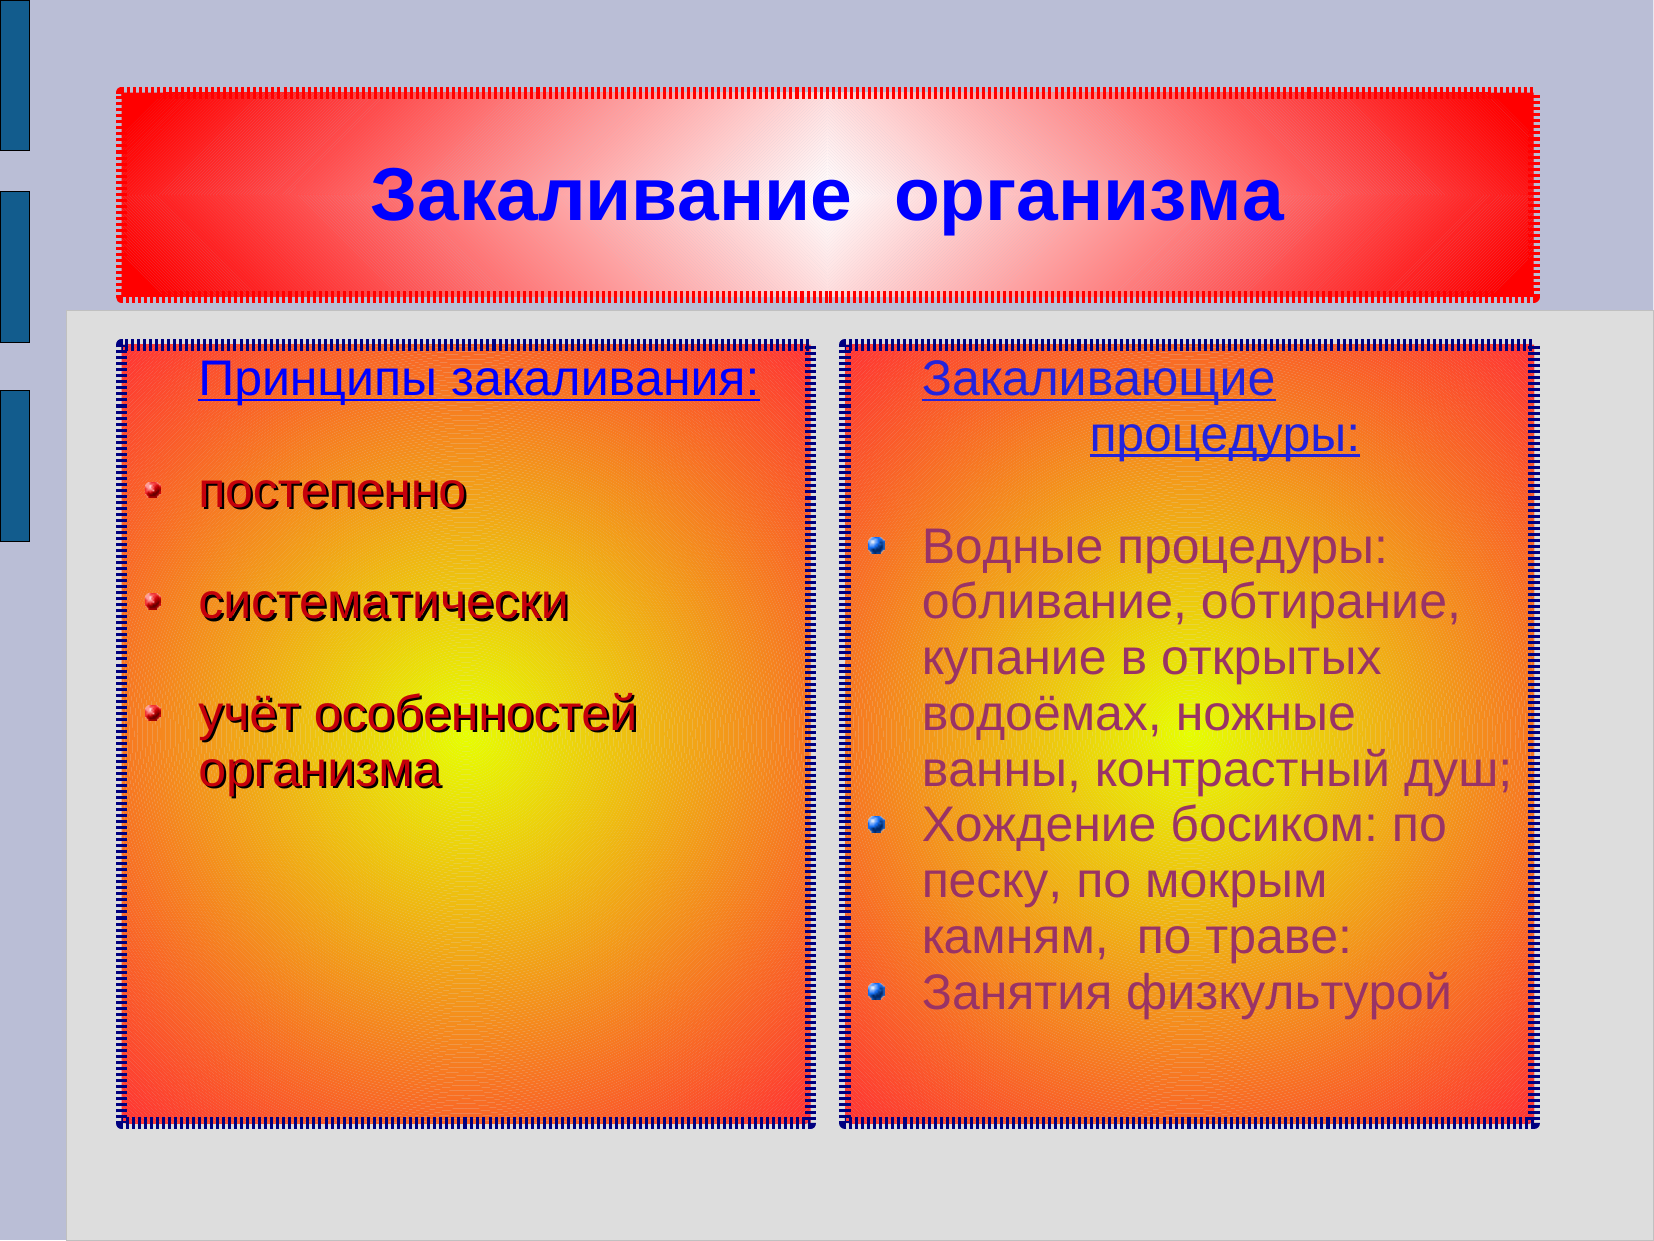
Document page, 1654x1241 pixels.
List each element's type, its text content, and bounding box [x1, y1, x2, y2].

list Закаливающие процедуры: Водные процедуры: обливание, обтирание, купание в открытых водоёмах, ножные ванны, контрастный душ; Хождение босиком: по песку, по мокрым камням, по траве: Занятия физкультурой [845, 344, 1535, 1124]
list Принципы закаливания: постепенно систематически учёт особенностей организма [121, 344, 811, 1124]
title Закаливание организма [121, 92, 1534, 297]
